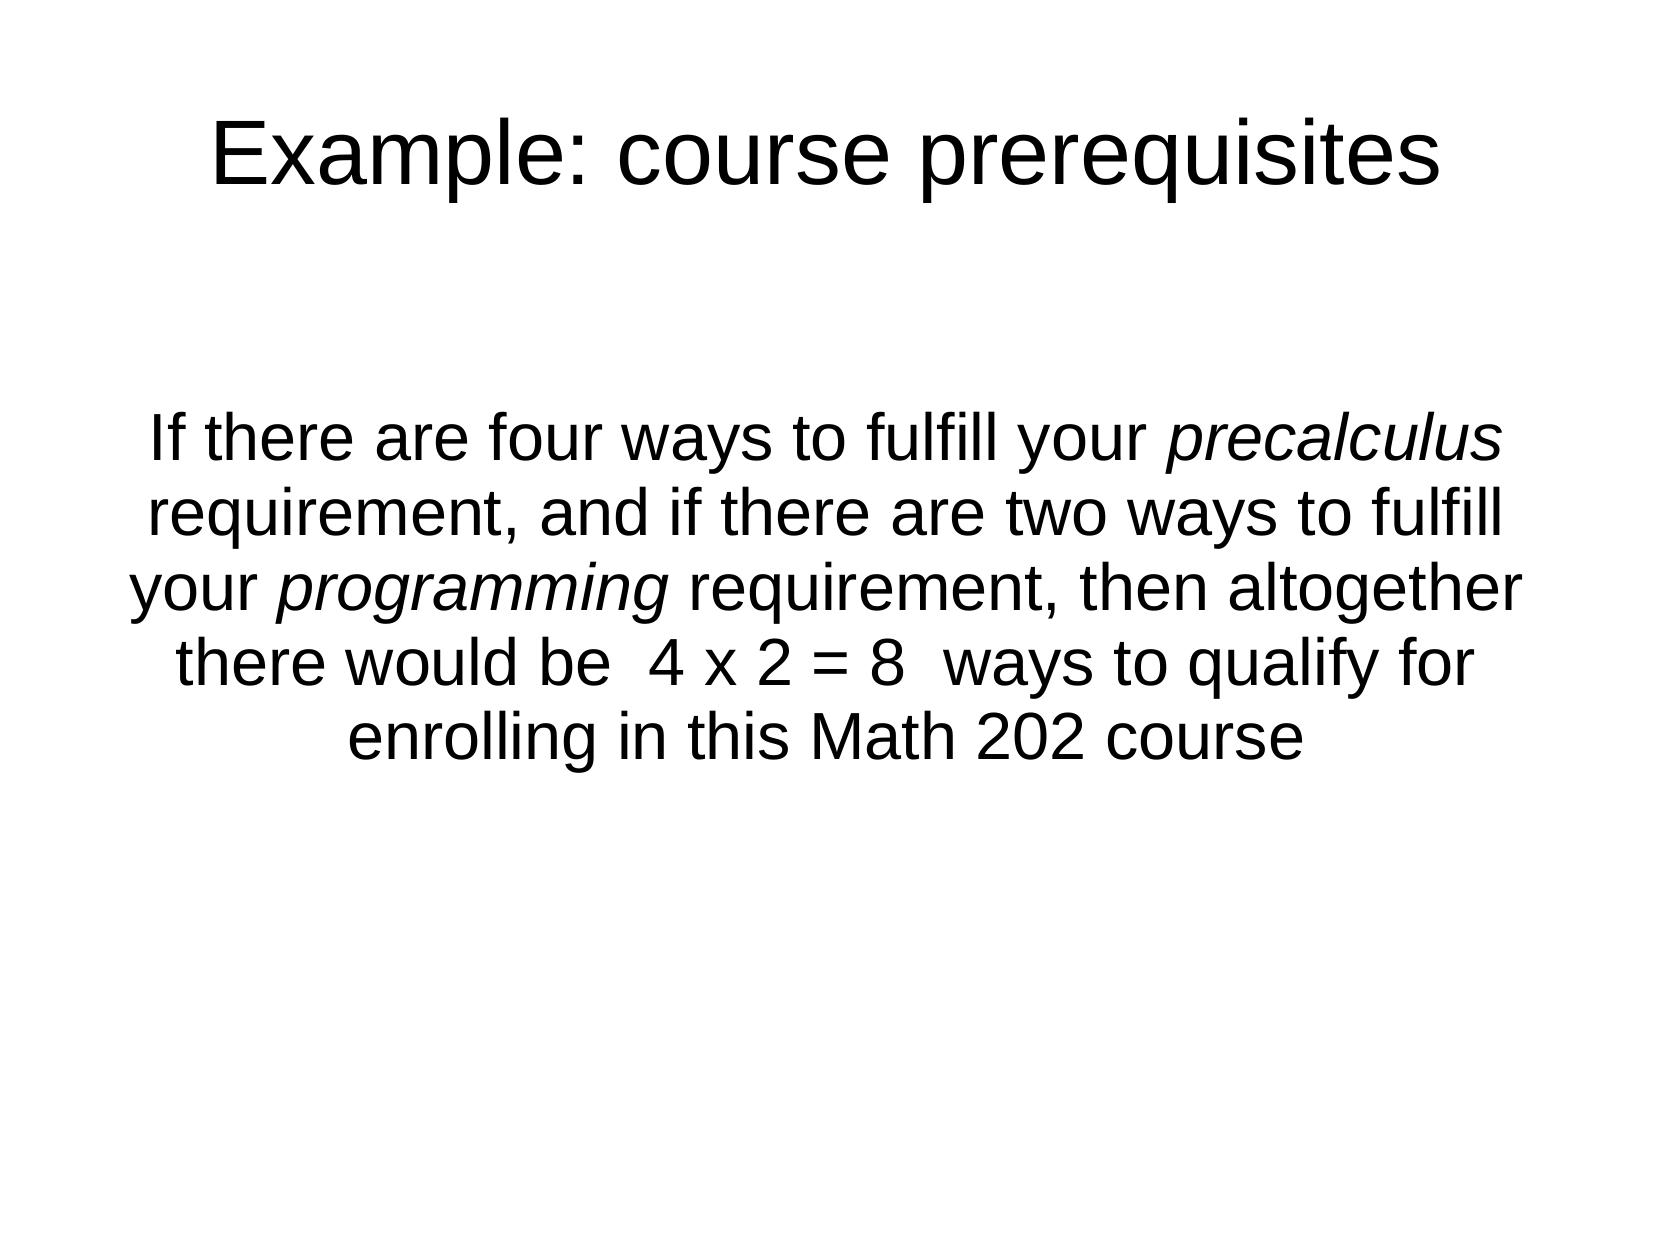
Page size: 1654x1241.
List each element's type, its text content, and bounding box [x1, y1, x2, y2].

title Example: course prerequisites [82, 56, 1571, 250]
subtitle If there are four ways to fulfill your precalculus requirement, and if there are two ways to fulfill your programming requirement, then altogether there would be 4 x 2 = 8 ways to qualify for enrolling in this Math 202 course [82, 297, 1571, 1102]
